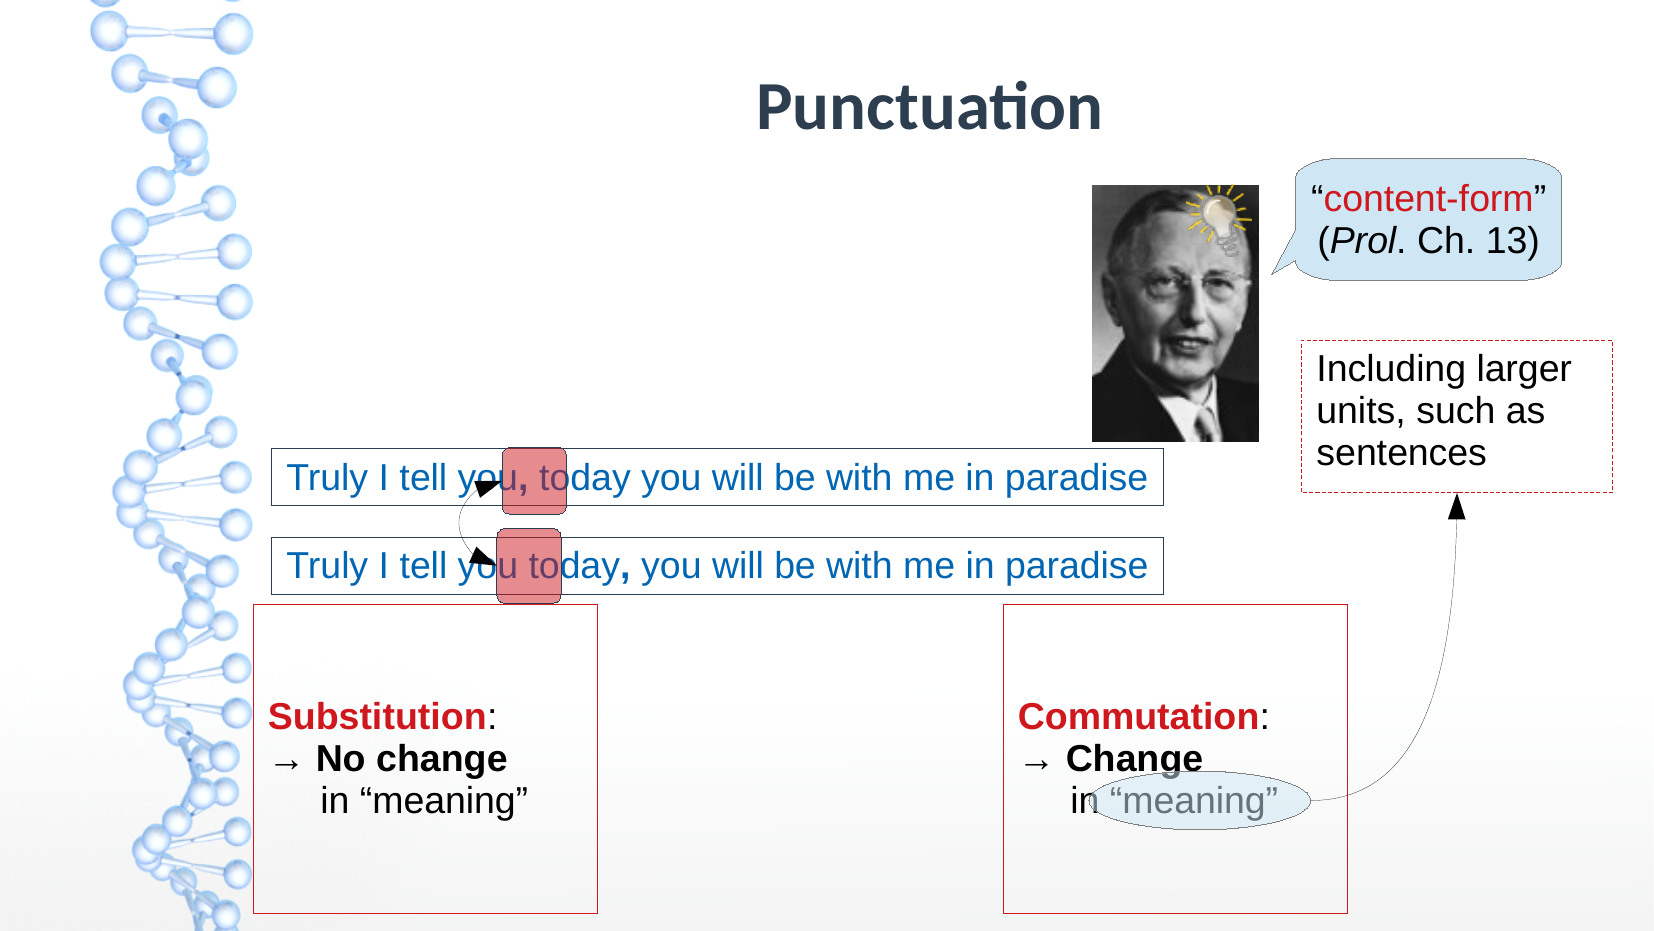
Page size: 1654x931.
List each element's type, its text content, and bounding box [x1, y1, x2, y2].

text_box Truly I tell you, today you will be with me in paradise [271, 448, 505, 506]
text_box [502, 447, 567, 515]
title Punctuation [265, 35, 1595, 189]
text_box Truly I tell you today, you will be with me in paradise [562, 537, 1164, 595]
text_box [1088, 771, 1311, 830]
picture [0, 0, 1654, 931]
text_box “content-form” (Prol. Ch. 13) [1271, 158, 1562, 281]
text_box Including larger units, such as sentences [1301, 340, 1613, 493]
text_box Substitution: → No change in “meaning” [253, 604, 598, 914]
text_box Truly I tell you, today you will be with me in paradise [564, 448, 1164, 506]
text_box Truly I tell you today, you will be with me in paradise [271, 537, 496, 595]
text_box Commutation: → Change in “meaning” [1003, 604, 1348, 914]
text_box [496, 528, 562, 604]
